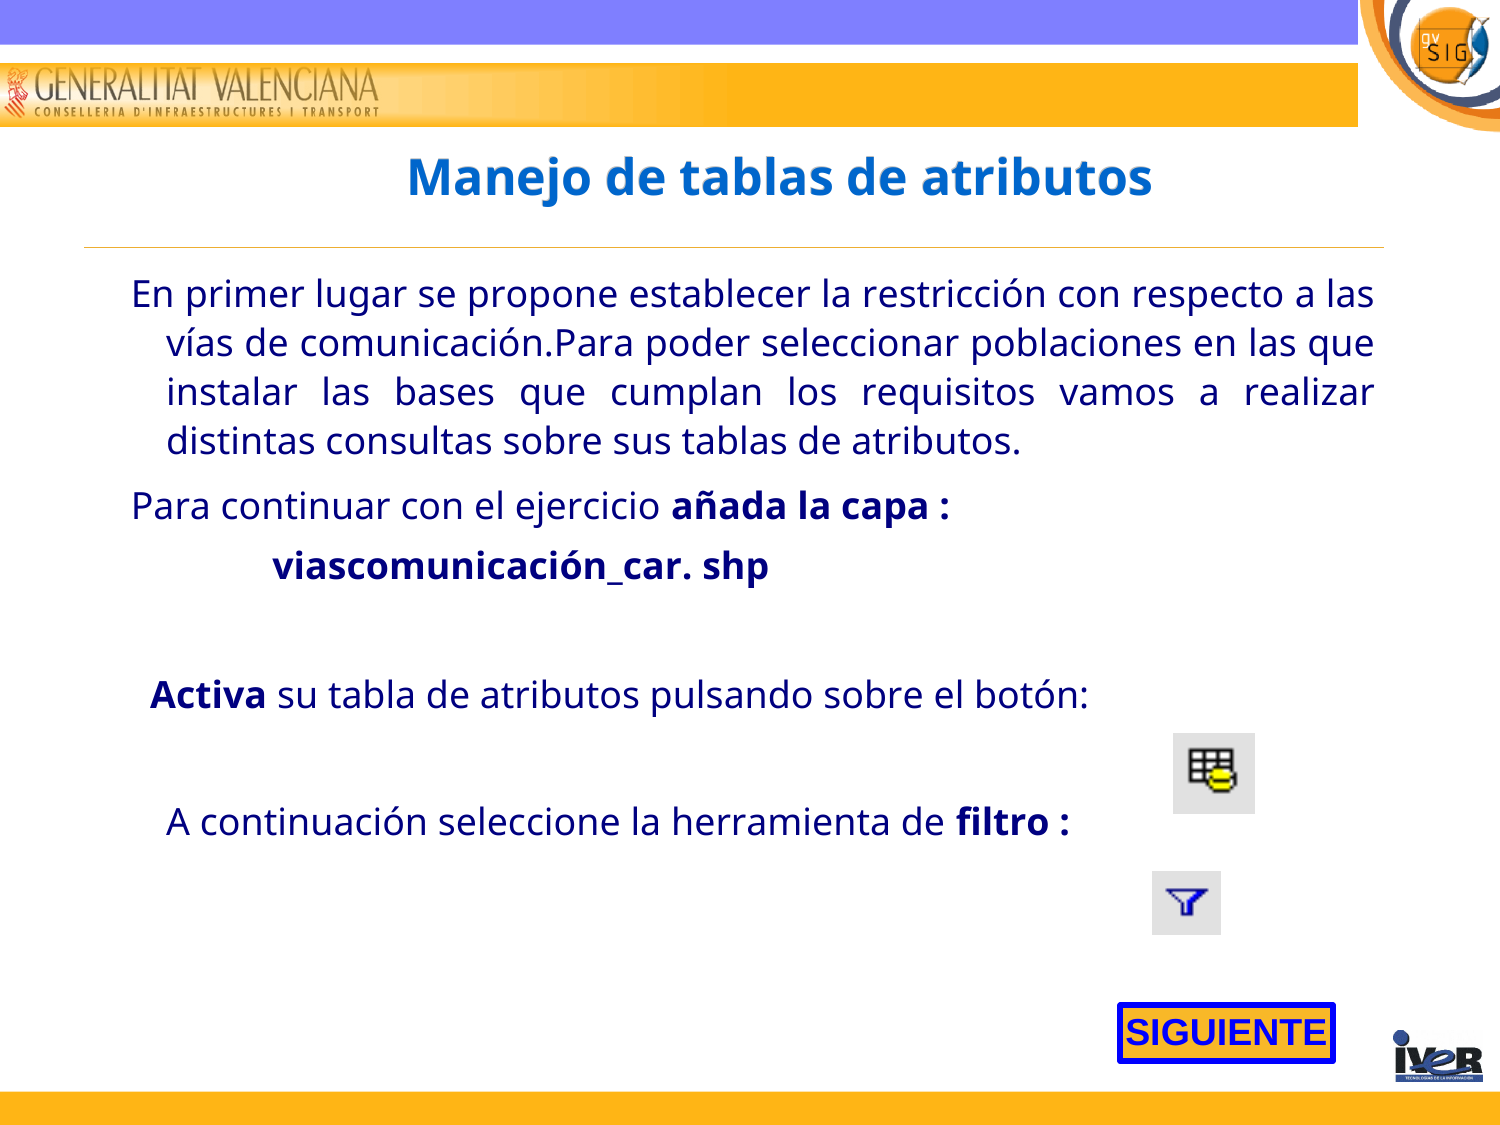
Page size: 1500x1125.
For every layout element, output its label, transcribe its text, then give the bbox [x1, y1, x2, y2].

picture [1173, 733, 1255, 814]
text_box SIGUIENTE [1120, 1005, 1333, 1062]
picture [1152, 871, 1221, 935]
list En primer lugar se propone establecer la restricción con respecto a las vías de comunicación.Para poder seleccionar poblaciones en las que instalar las bases que cumplan los requisitos vamos a realizar distintas consultas sobre sus tablas de atributos. Para continuar con el ejercicio añada la capa : viascomunicación_car. shp Activa su tabla de atributos pulsando sobre el botón: A continuación seleccione la herramienta de filtro : [95, 268, 1377, 1072]
title Manejo de tablas de atributos [139, 75, 1421, 277]
picture [1358, 0, 1500, 133]
picture [1393, 1030, 1483, 1082]
